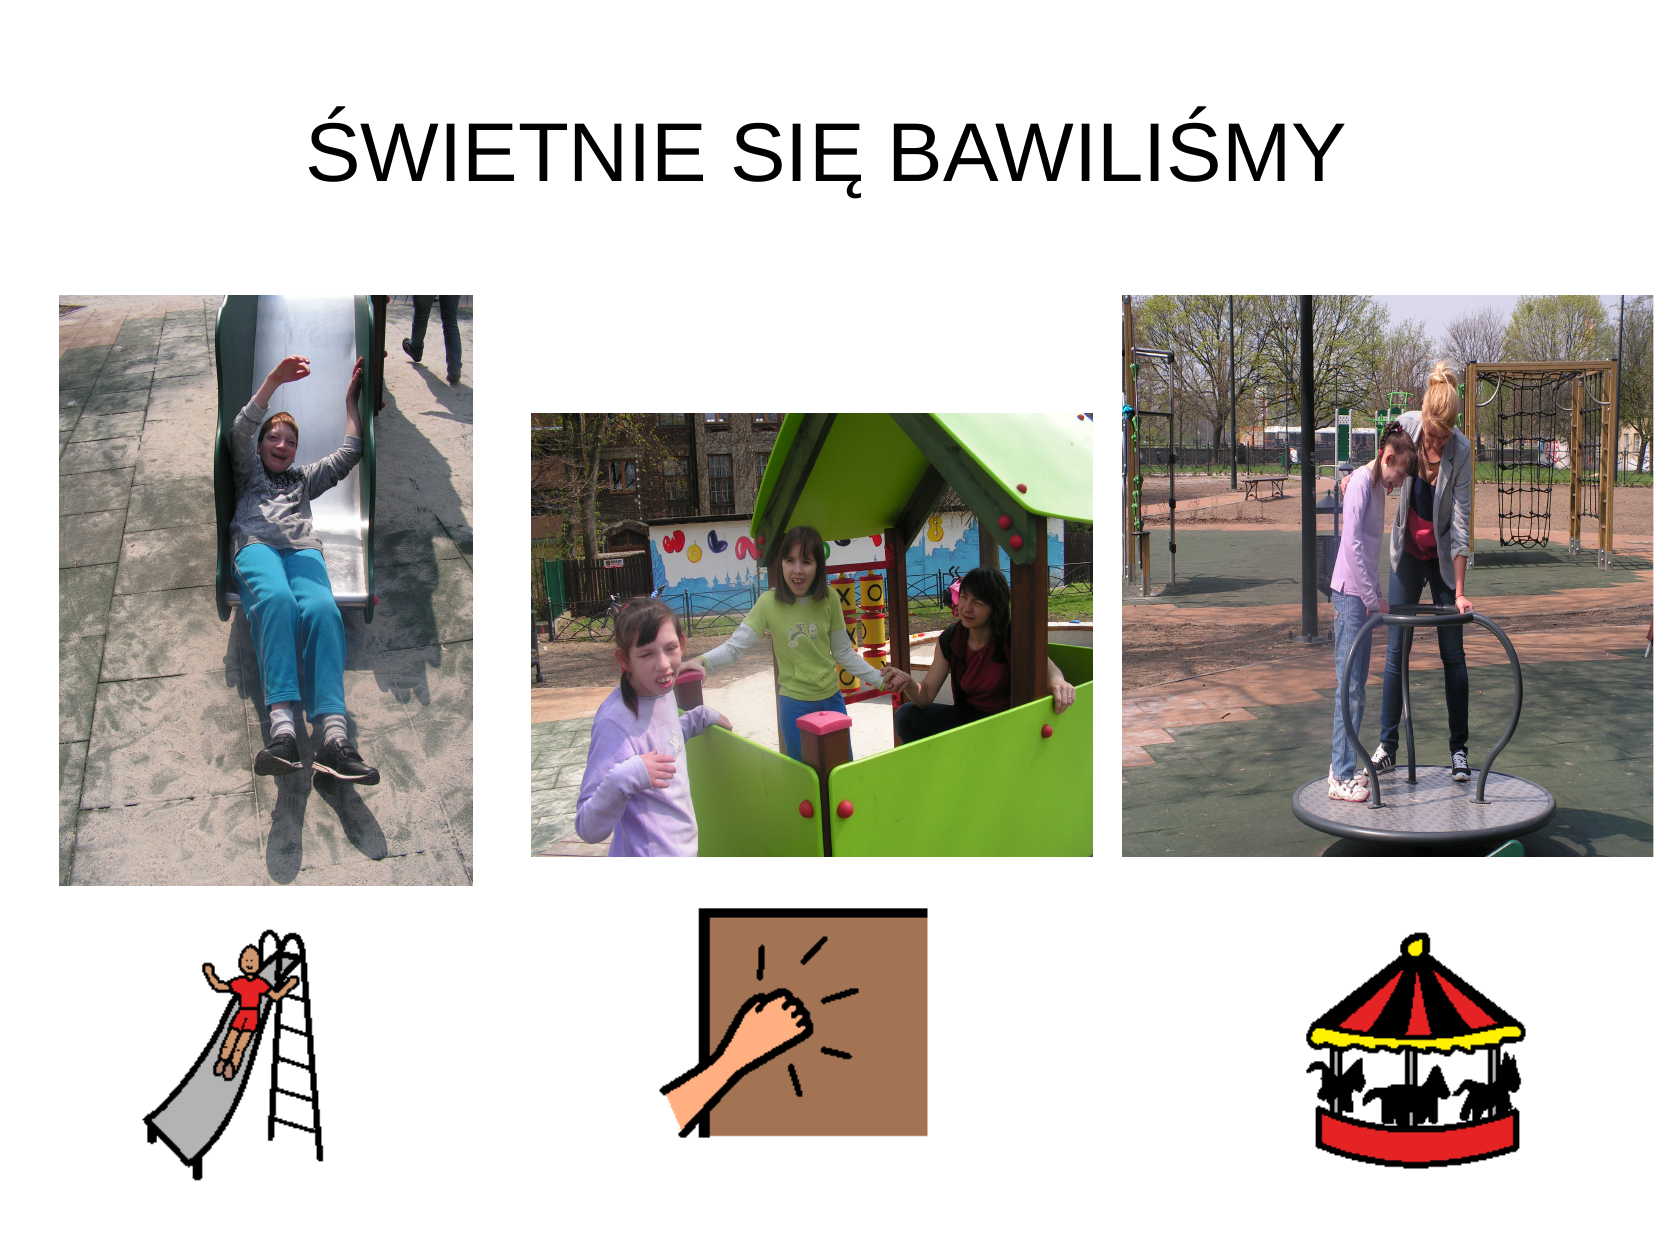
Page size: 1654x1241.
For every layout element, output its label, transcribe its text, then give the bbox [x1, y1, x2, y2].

picture [88, 927, 386, 1182]
picture [59, 295, 473, 886]
picture [1122, 295, 1654, 857]
picture [649, 896, 945, 1152]
title ŚWIETNIE SIĘ BAWILIŚMY [82, 49, 1571, 257]
picture [1269, 915, 1565, 1182]
picture [531, 413, 1093, 857]
